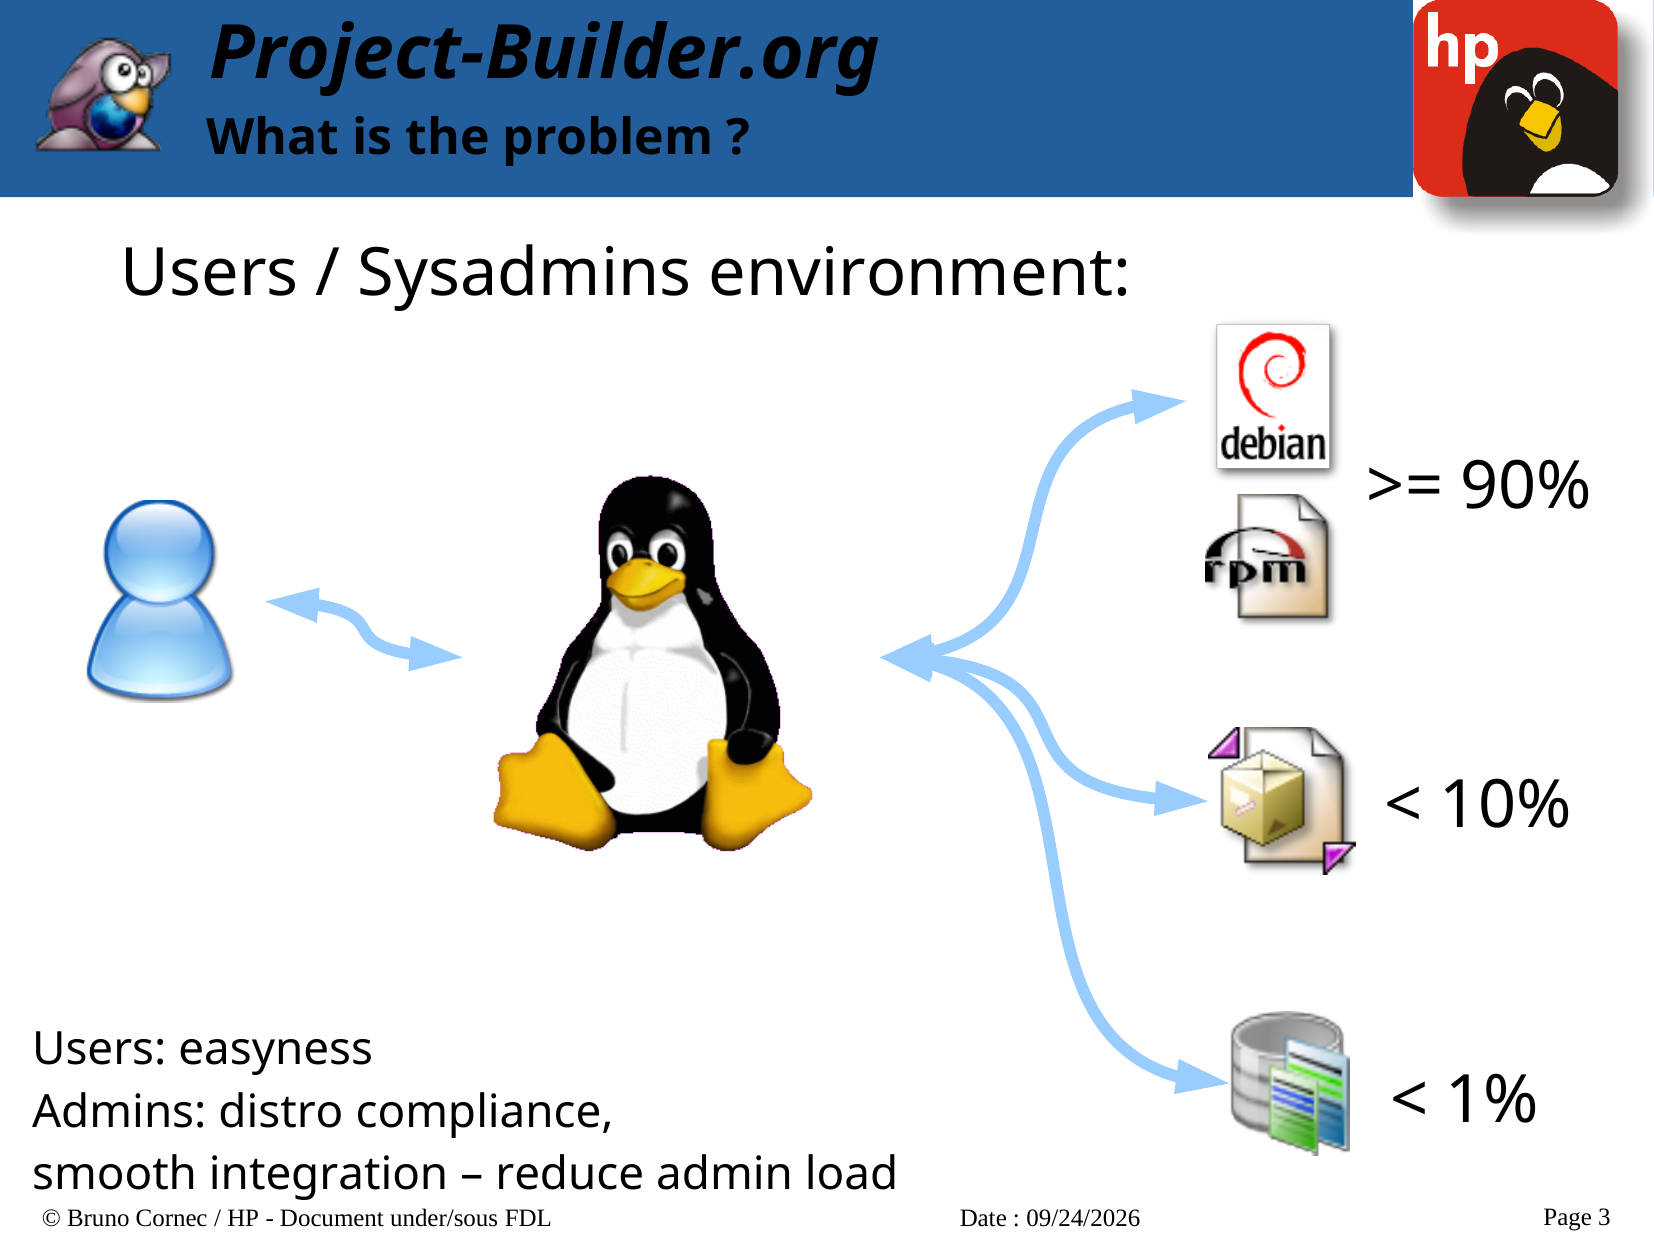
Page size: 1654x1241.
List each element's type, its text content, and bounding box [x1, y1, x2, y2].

text_box Users / Sysadmins environment: [120, 224, 1168, 311]
picture [1186, 311, 1364, 492]
picture [62, 500, 266, 703]
picture [1208, 727, 1356, 875]
picture [0, 0, 211, 199]
picture [462, 430, 880, 884]
text_box < 1% [1390, 1051, 1654, 1137]
title What is the problem ? [206, 56, 1121, 218]
text_box Users: easyness Admins: distro compliance, smooth integration – reduce admin load [32, 1015, 1008, 1176]
text_box < 10% [1384, 755, 1654, 842]
picture [1205, 494, 1339, 629]
picture [1413, 0, 1654, 235]
text_box >= 90% [1366, 437, 1654, 523]
picture [1229, 1011, 1350, 1156]
